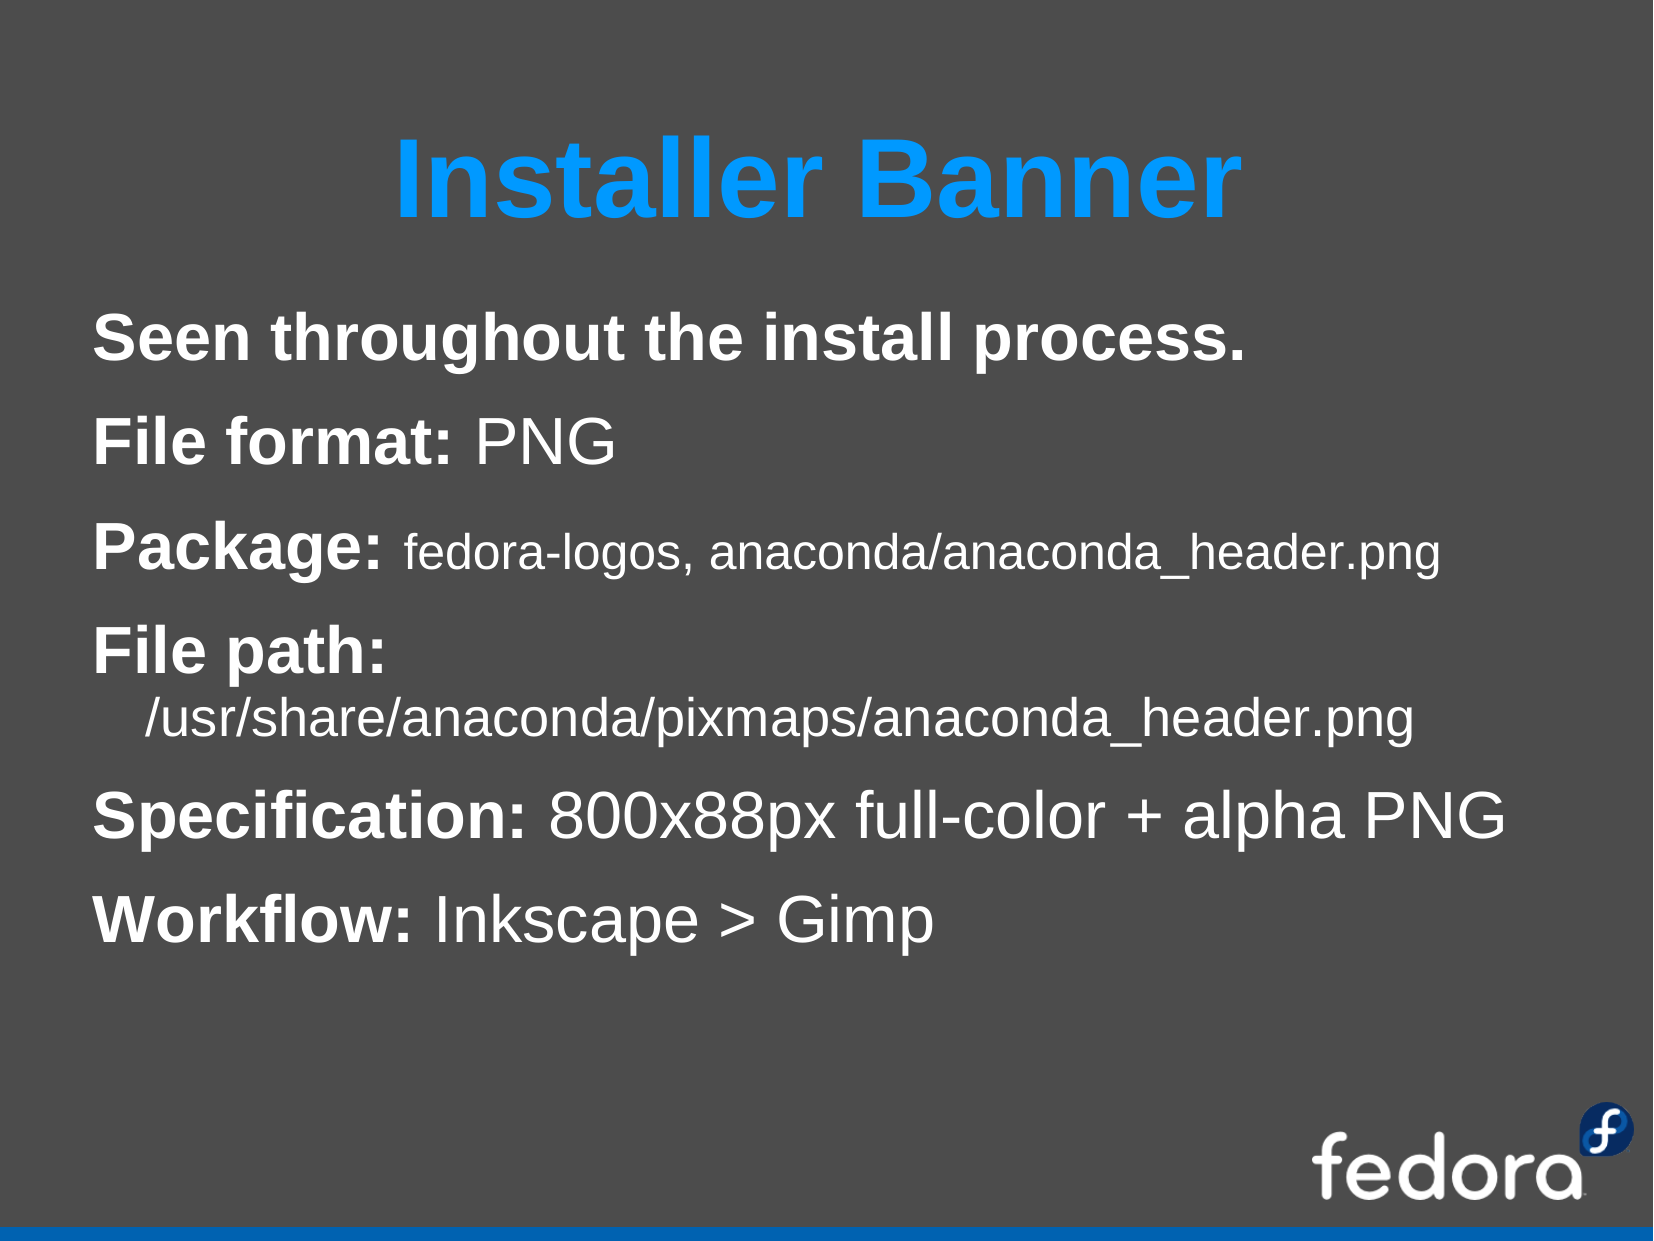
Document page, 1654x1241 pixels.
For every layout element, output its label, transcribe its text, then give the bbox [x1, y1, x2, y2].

title Installer Banner [112, 75, 1524, 283]
picture [1312, 1102, 1634, 1200]
list Seen throughout the install process. File format: PNG Package: fedora-logos, anaconda/anaconda_header.png File path: /usr/share/anaconda/pixmaps/anaconda_header.png Specification: 800x88px full-color + alpha PNG Workflow: Inkscape > Gimp [74, 300, 1575, 1082]
